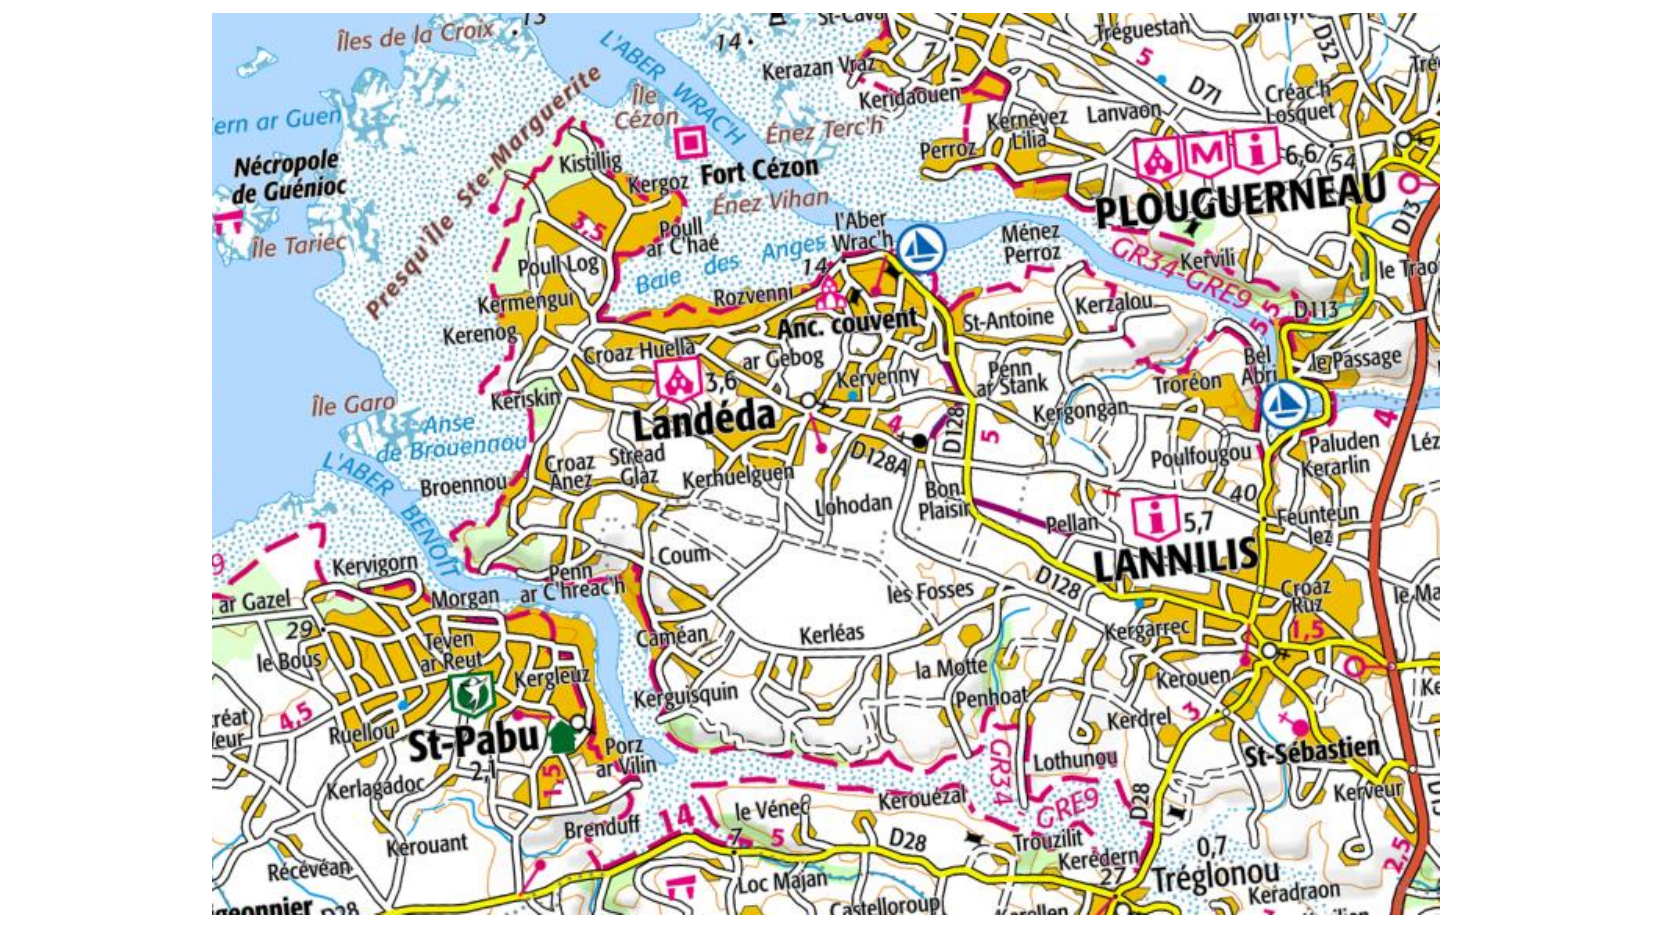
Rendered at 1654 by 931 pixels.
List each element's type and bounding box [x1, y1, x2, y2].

picture [212, 13, 1440, 915]
